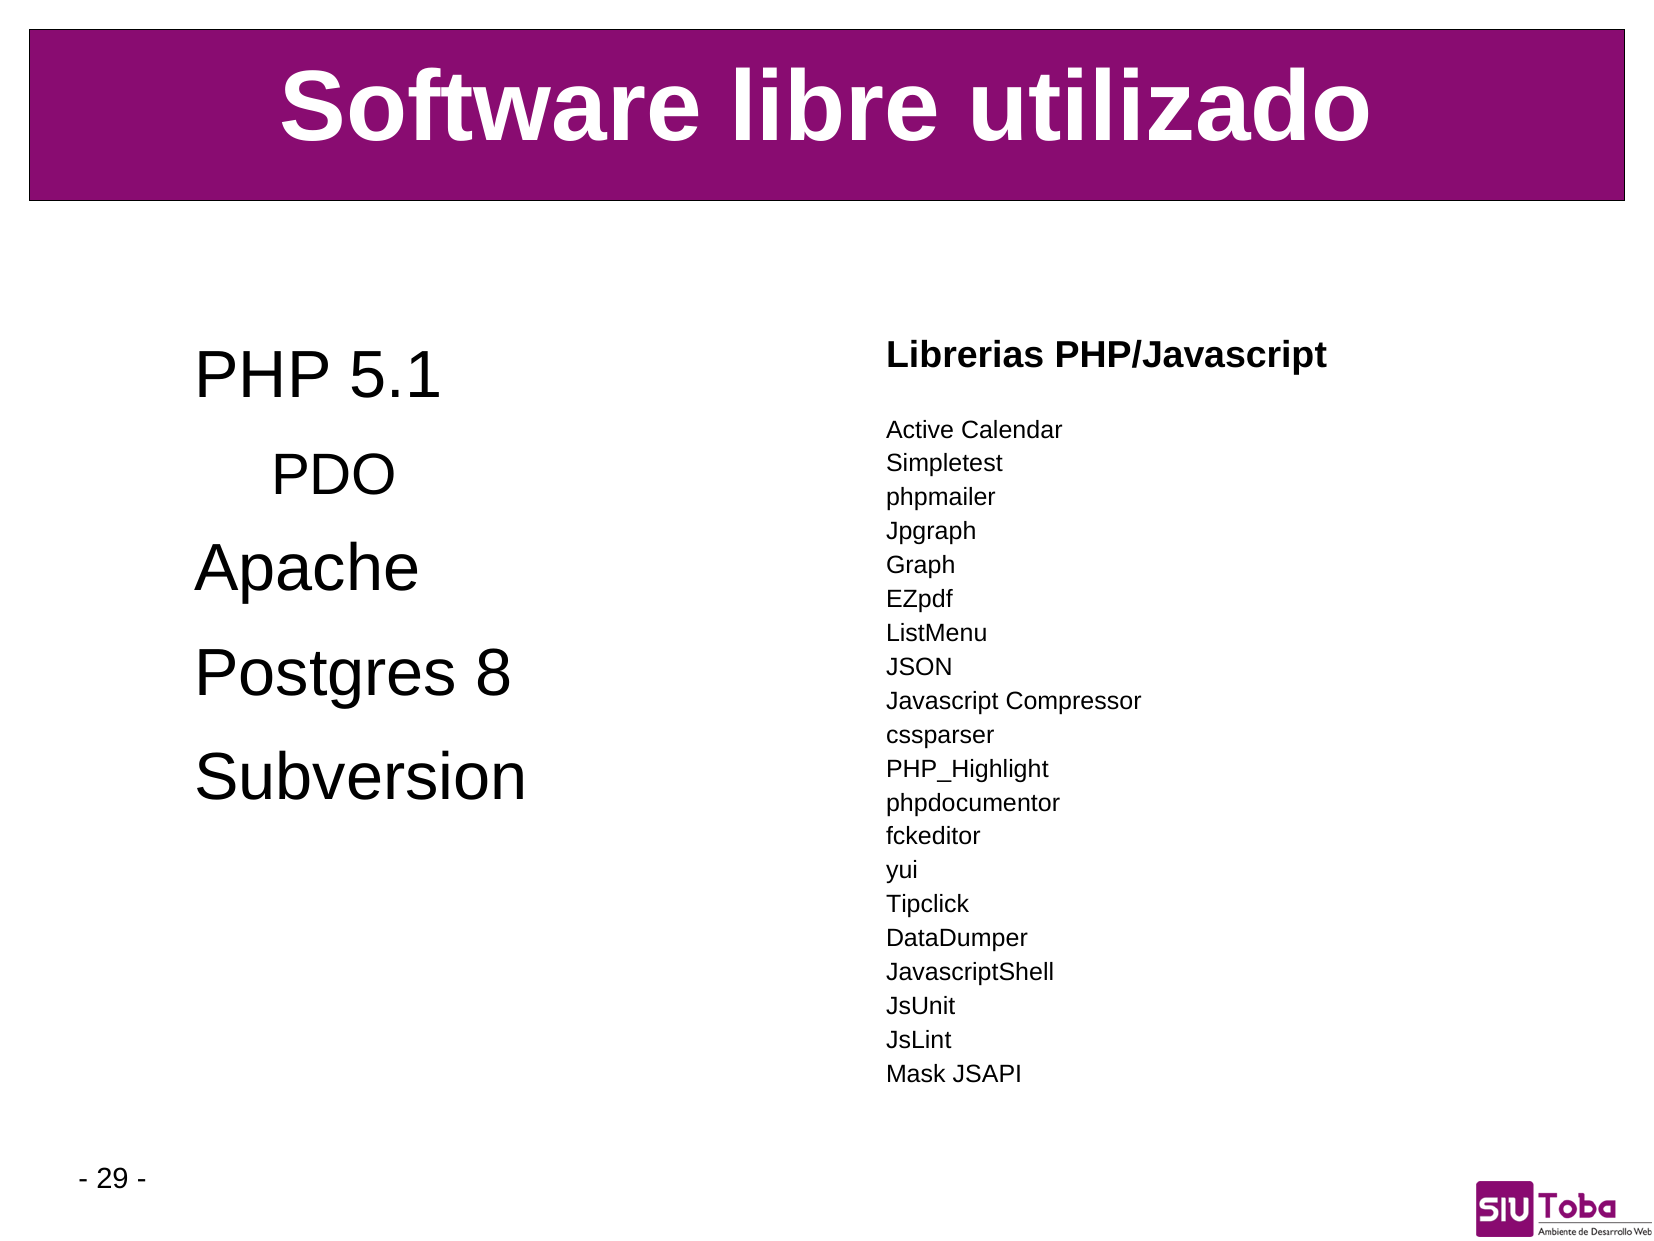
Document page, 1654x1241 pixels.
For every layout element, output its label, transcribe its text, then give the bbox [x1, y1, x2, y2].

picture [1476, 1181, 1652, 1237]
list Librerias PHP/Javascript Active Calendar Simpletest phpmailer Jpgraph Graph EZpdf ListMenu JSON Javascript Compressor cssparser PHP_Highlight phpdocumentor fckeditor yui Tipclick DataDumper JavascriptShell JsUnit JsLint Mask JSAPI [862, 333, 1501, 1088]
list PHP 5.1 PDO Apache Postgres 8 Subversion [176, 337, 751, 964]
title Software libre utilizado [59, 47, 1595, 166]
